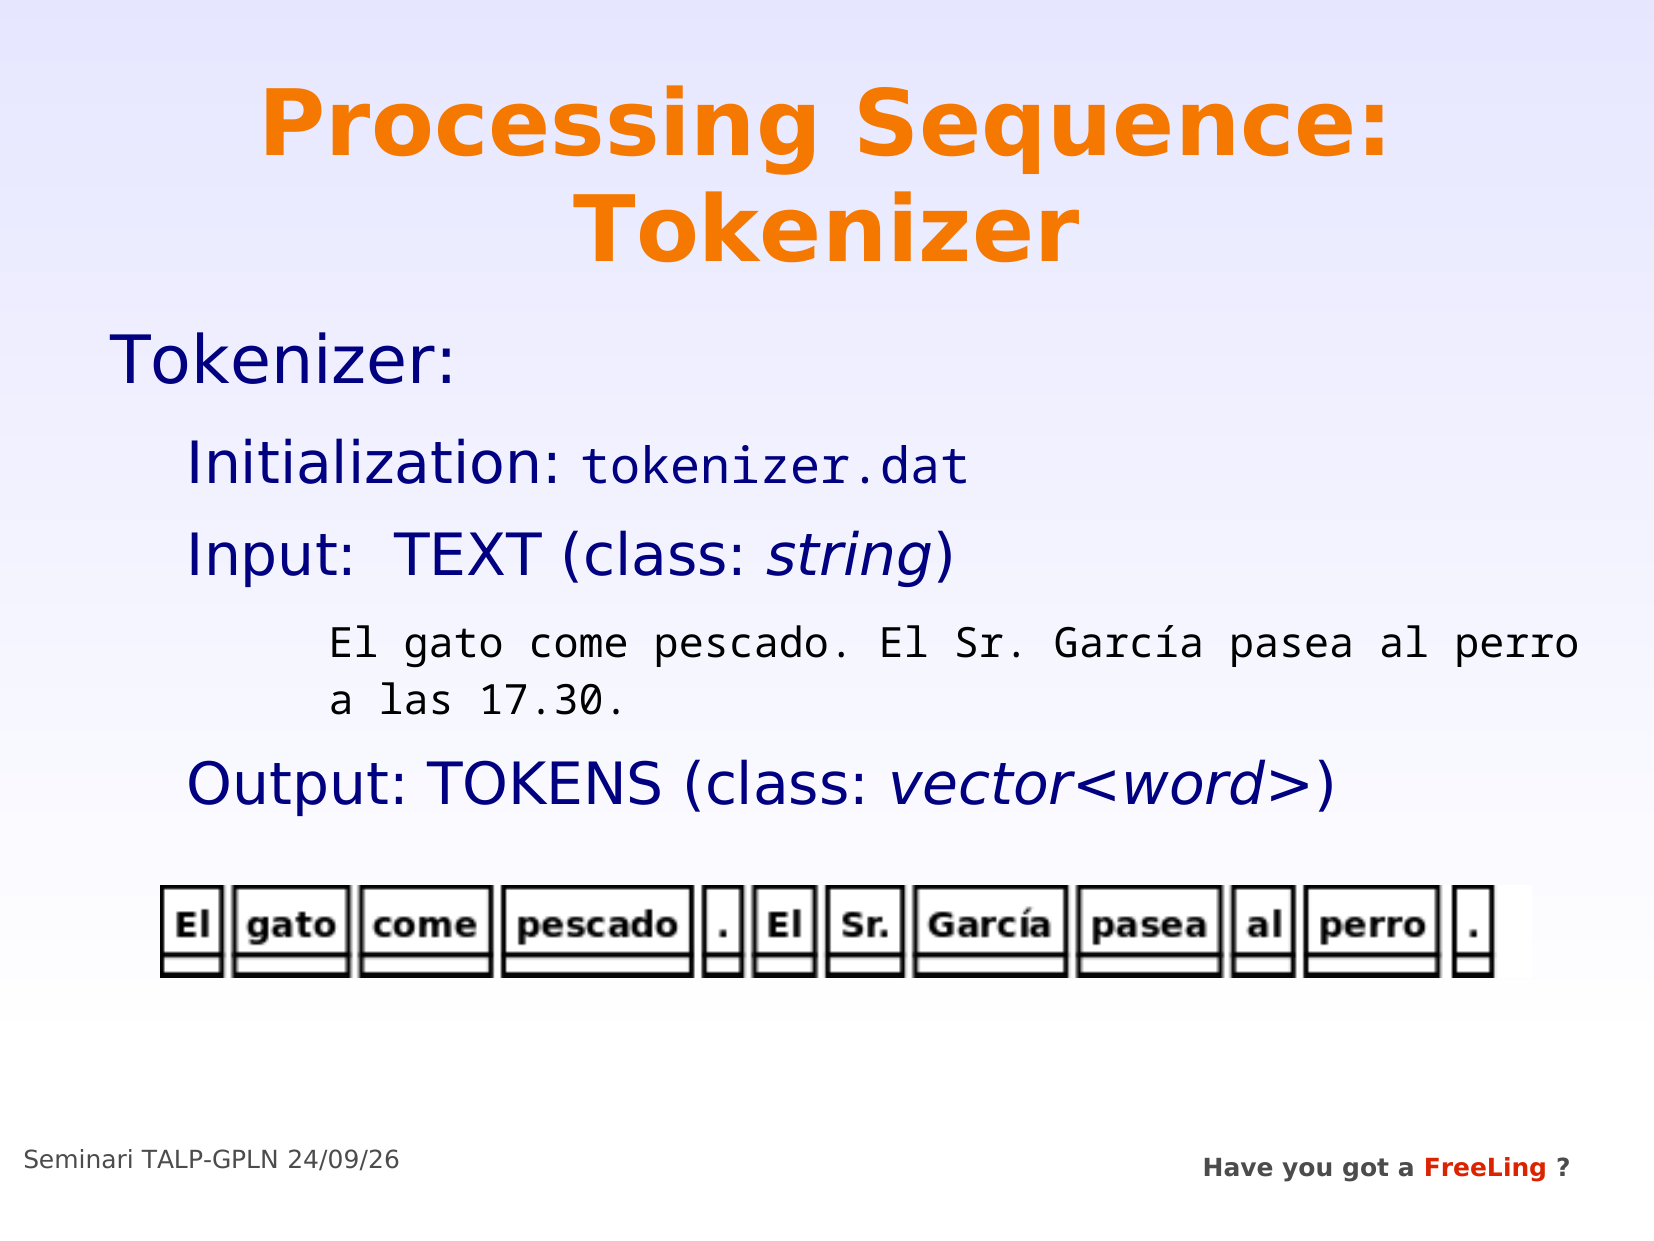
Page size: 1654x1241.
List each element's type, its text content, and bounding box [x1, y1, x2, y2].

picture [160, 885, 1532, 978]
text_box [307, 498, 1479, 569]
title Processing Sequence: Tokenizer [82, 69, 1571, 284]
list Tokenizer: Initialization: tokenizer.dat Input: TEXT (class: string) El gato come pescado. El Sr. García pasea al perro a las 17.30. Output: TOKENS (class: vector<word>) [92, 321, 1581, 874]
